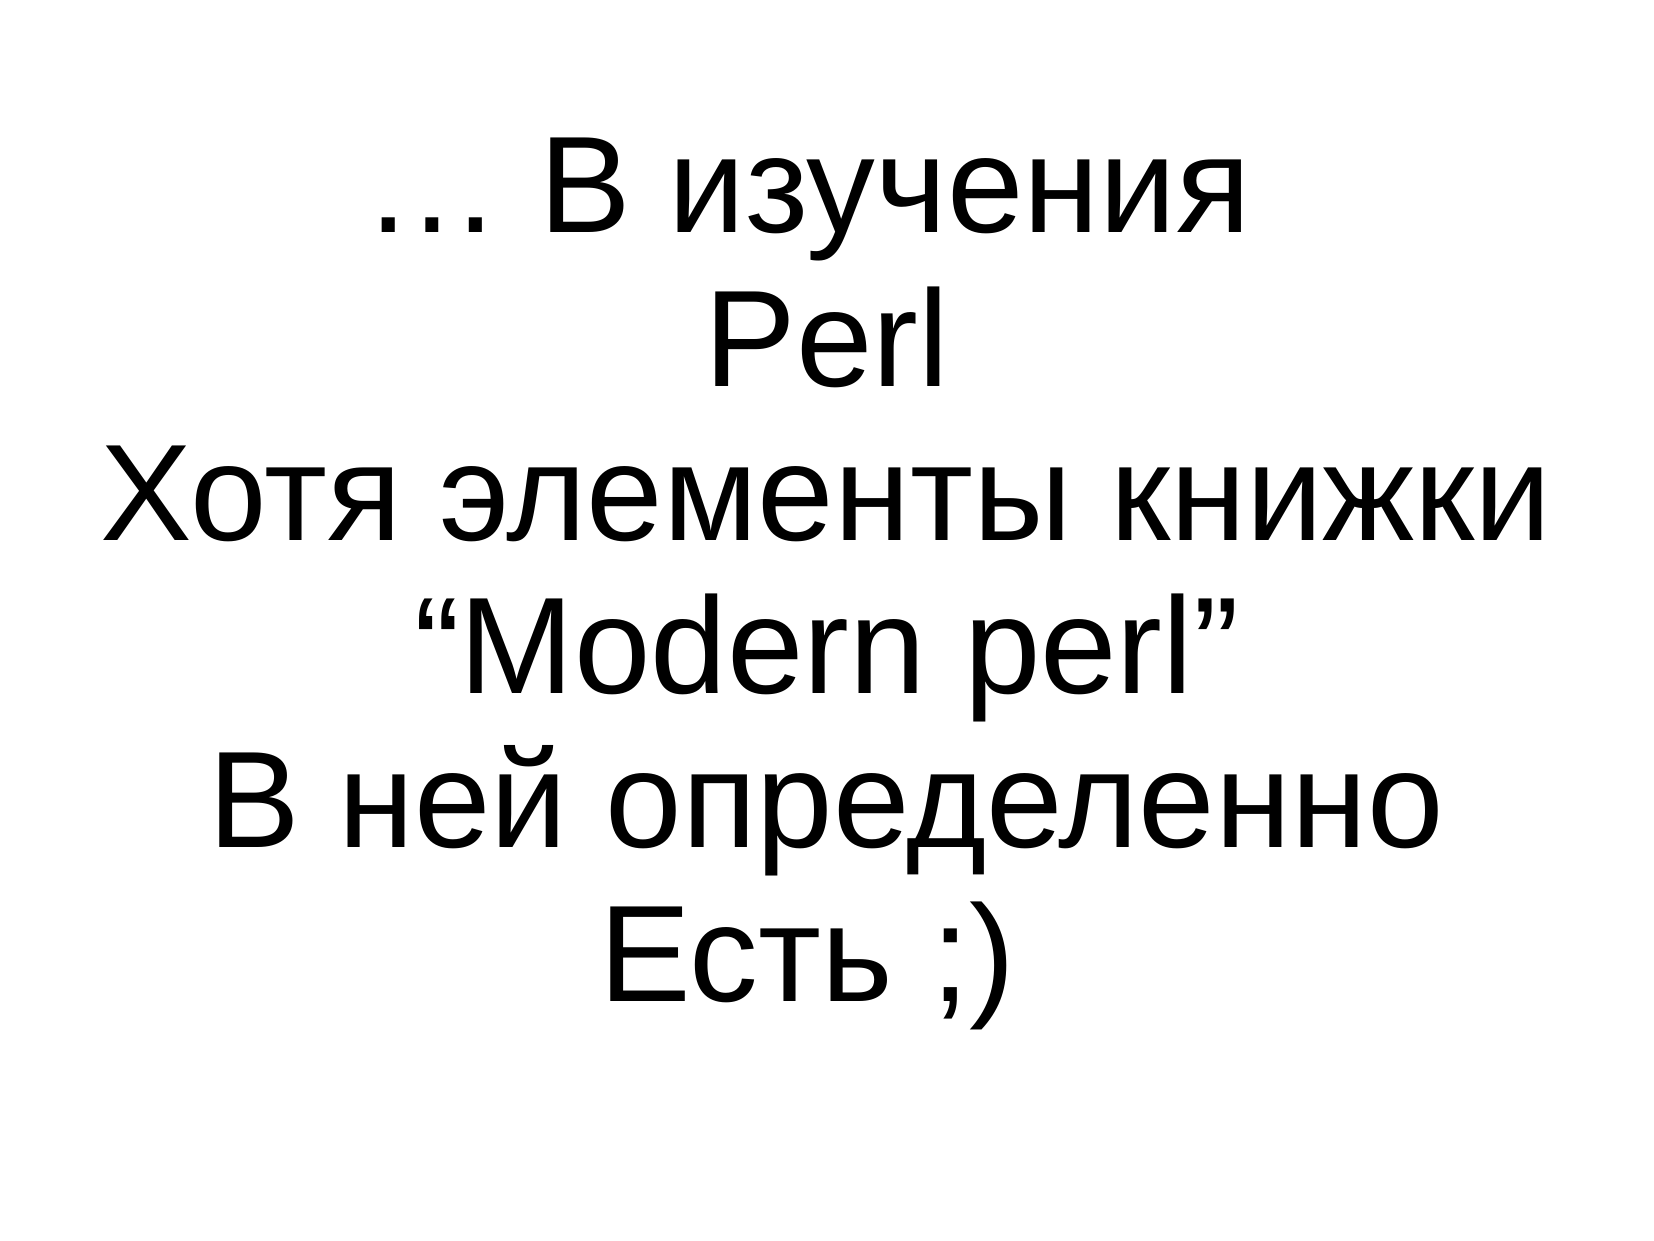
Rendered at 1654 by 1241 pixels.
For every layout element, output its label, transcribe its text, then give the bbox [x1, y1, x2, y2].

subtitle … В изучения Perl Хотя элементы книжки “Modern perl” В ней определенно Есть ;) [82, 37, 1571, 1102]
